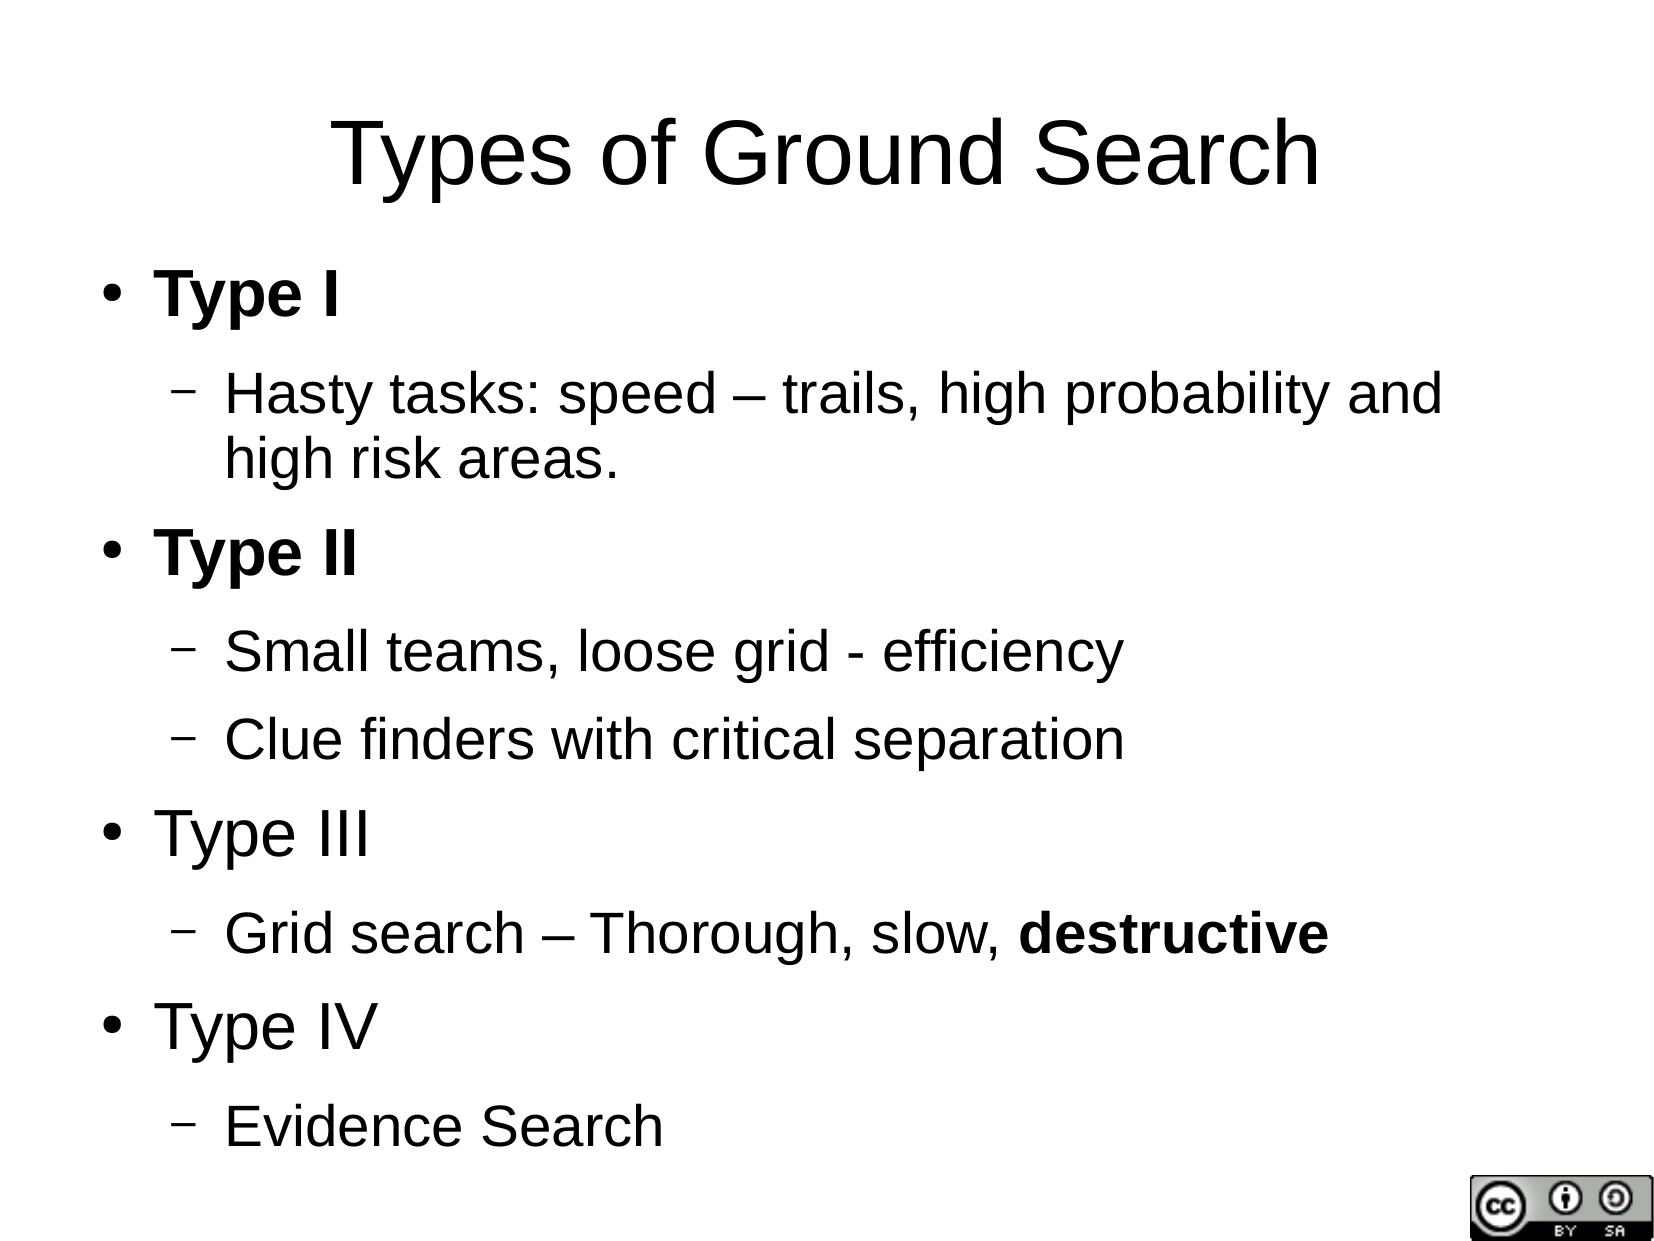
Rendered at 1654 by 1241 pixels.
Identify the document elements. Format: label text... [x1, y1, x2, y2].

list Type I Hasty tasks: speed – trails, high probability and high risk areas. Type II Small teams, loose grid - efficiency Clue finders with critical separation Type III Grid search – Thorough, slow, destructive Type IV Evidence Search [82, 256, 1571, 1187]
picture [1470, 1175, 1654, 1241]
title Types of Ground Search [82, 56, 1571, 250]
